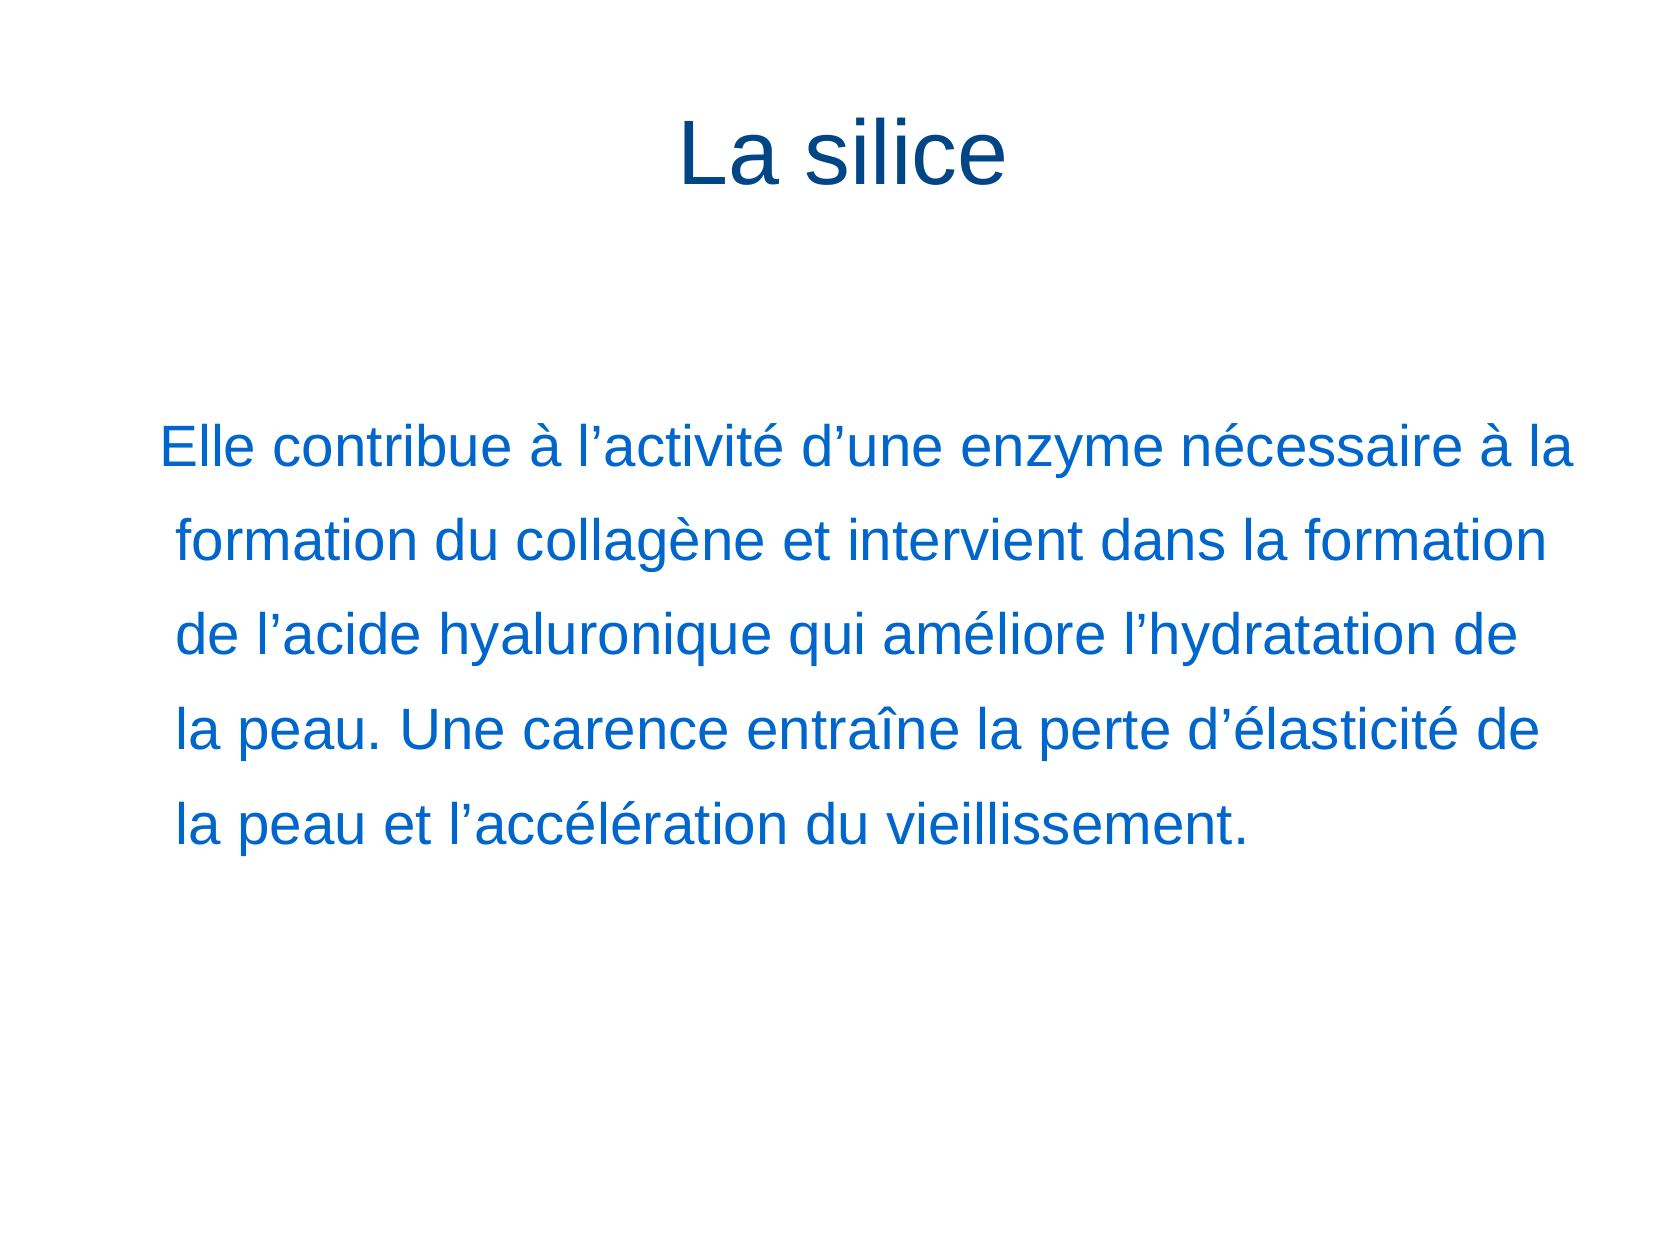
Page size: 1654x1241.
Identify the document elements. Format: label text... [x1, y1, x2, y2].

title La silice [82, 49, 1571, 257]
list Elle contribue à l’activité d’une enzyme nécessaire à la formation du collagène et intervient dans la formation de l’acide hyaluronique qui améliore l’hydratation de la peau. Une carence entraîne la perte d’élasticité de la peau et l’accélération du vieillissement. [88, 413, 1577, 950]
